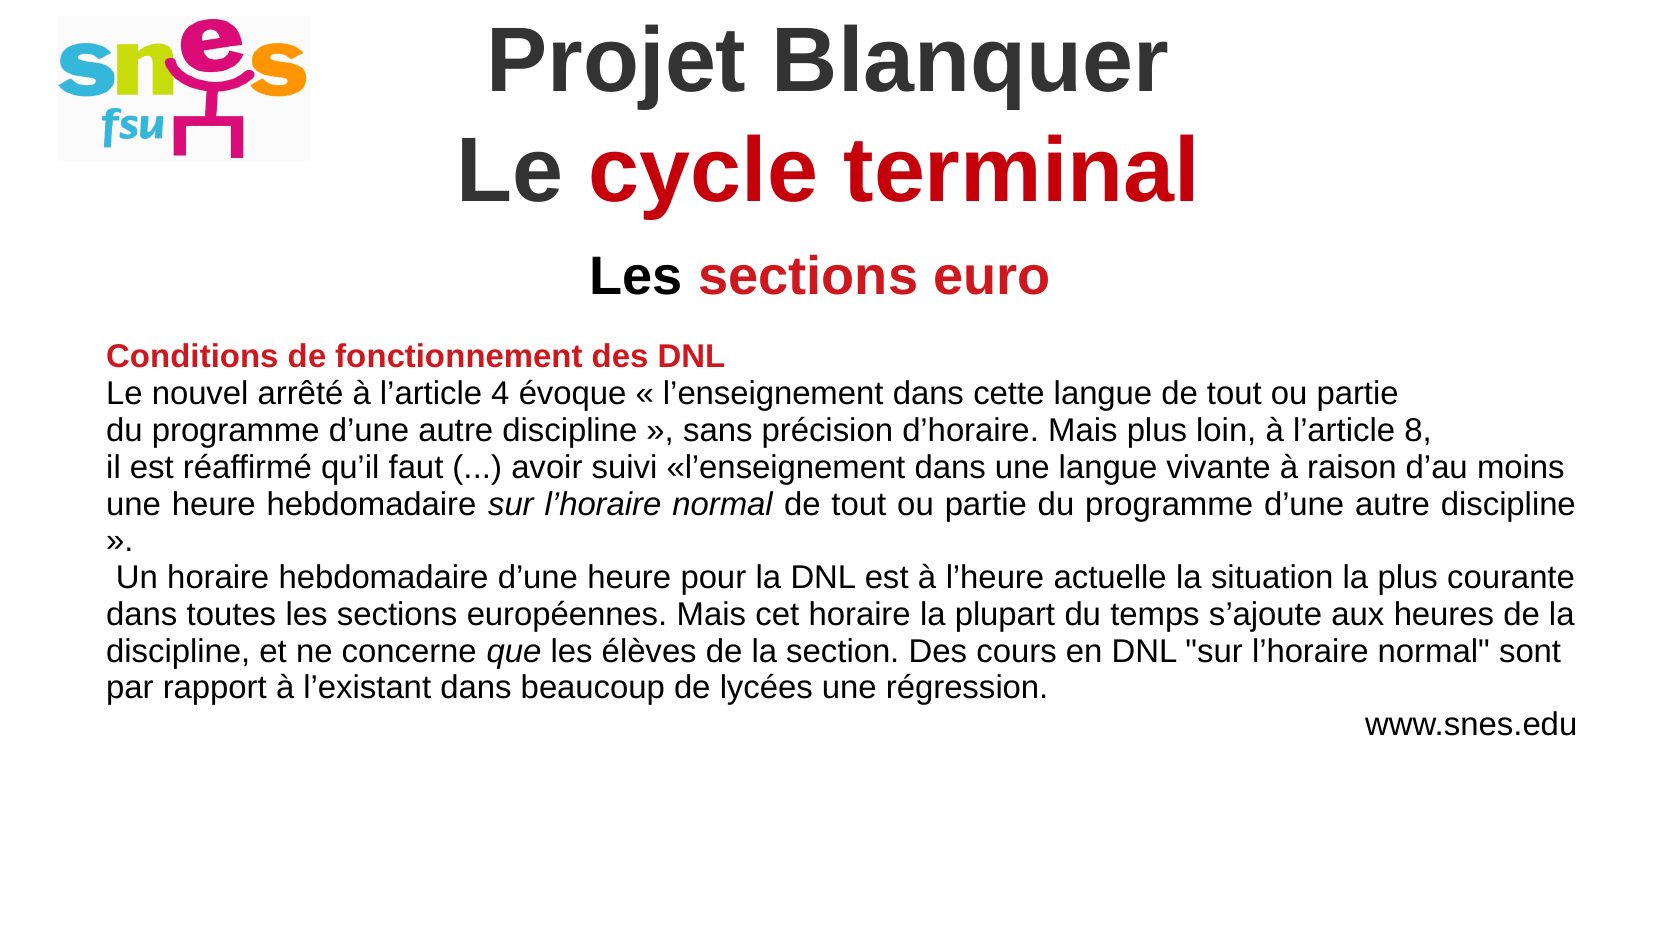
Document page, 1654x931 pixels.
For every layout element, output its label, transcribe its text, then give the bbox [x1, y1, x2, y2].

title Projet Blanquer Le cycle terminal [122, 0, 1535, 180]
text_box Les sections euro [293, 237, 1348, 314]
text_box Conditions de fonctionnement des DNL Le nouvel arrêté à l’article 4 évoque « l’enseignement dans cette langue de tout ou partie du programme d’une autre discipline », sans précision d’horaire. Mais plus loin, à l’article 8, il est réaffirmé qu’il faut (...) avoir suivi «l’enseignement dans une langue vivante à raison d’au moins une heure hebdomadaire sur l’horaire normal de tout ou partie du programme d’une autre discipline ». Un horaire hebdomadaire d’une heure pour la DNL est à l’heure actuelle la situation la plus courante dans toutes les sections européennes. Mais cet horaire la plupart du temps s’ajoute aux heures de la discipline, et ne concerne que les élèves de la section. Des cours en DNL "sur l’horaire normal" sont par rapport à l’existant dans beaucoup de lycées une régression. www.snes.edu [91, 330, 1593, 787]
picture [58, 17, 310, 161]
